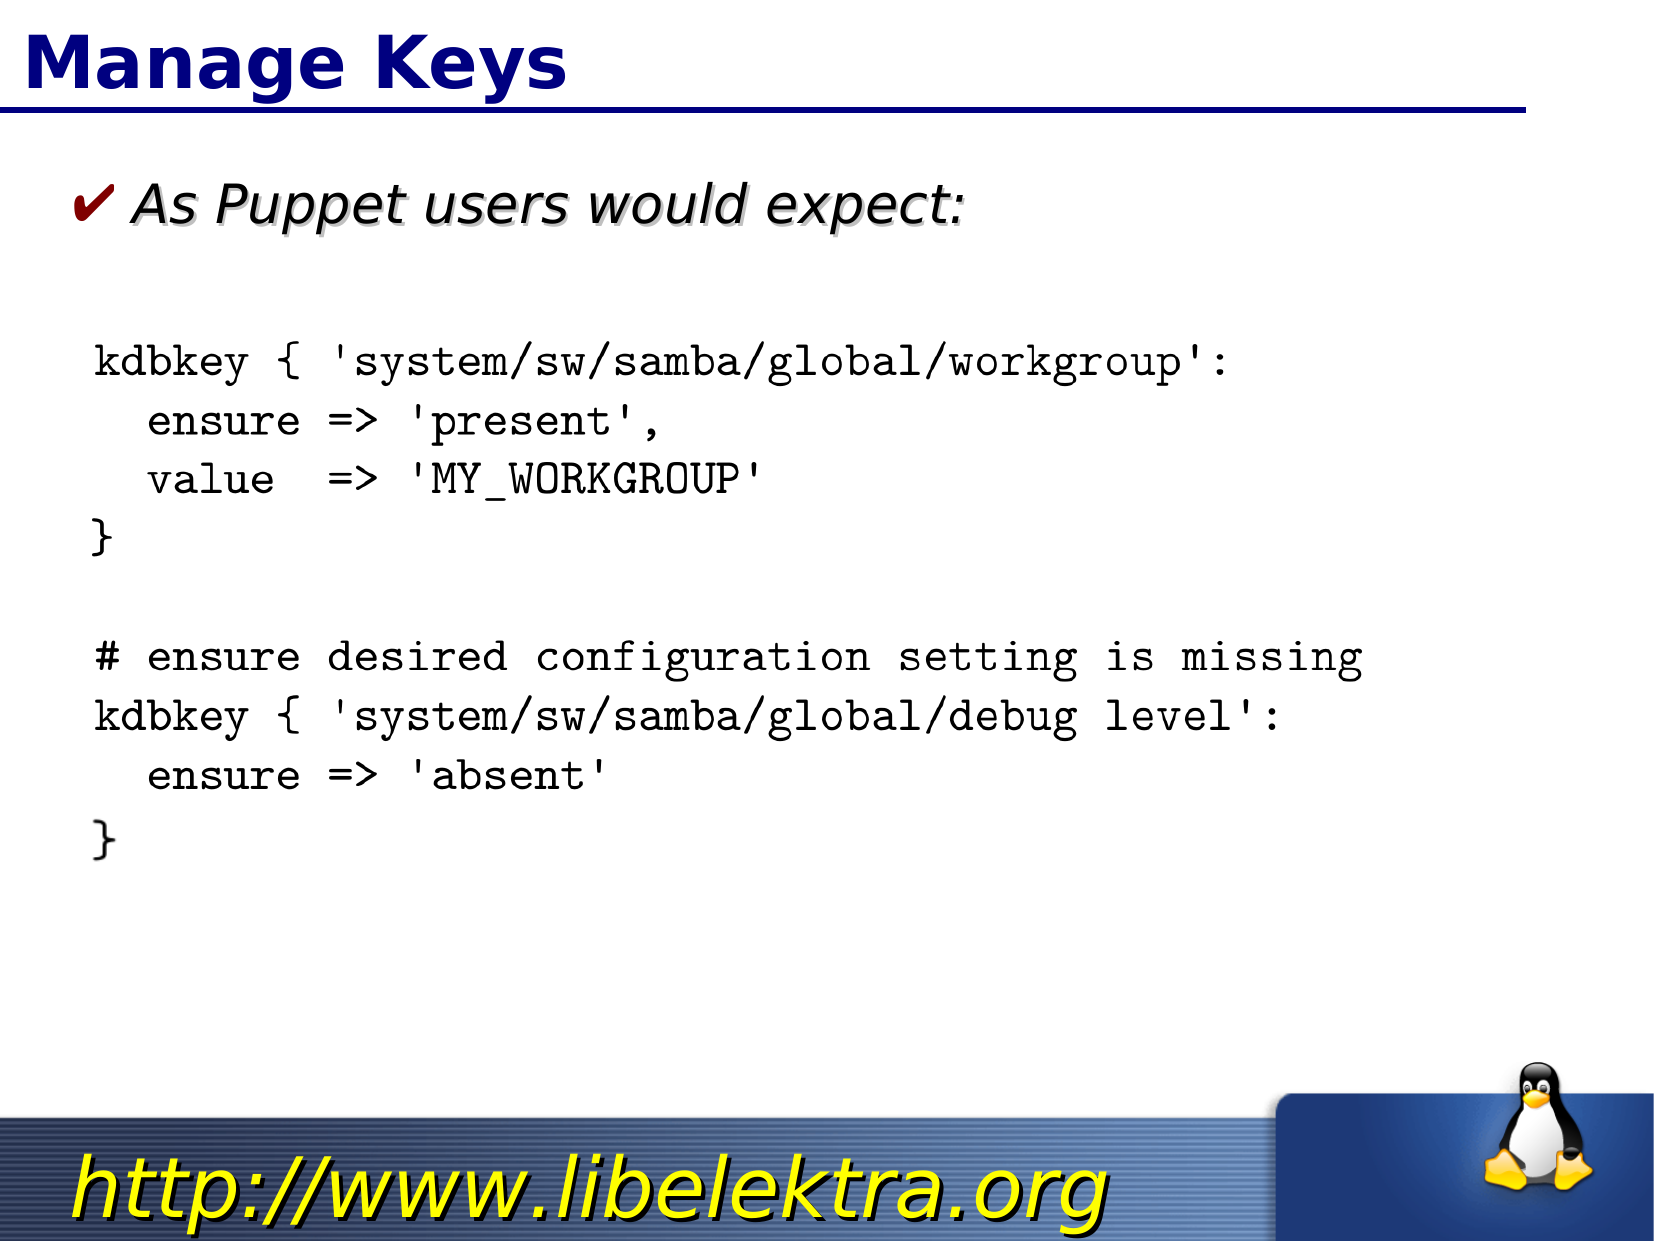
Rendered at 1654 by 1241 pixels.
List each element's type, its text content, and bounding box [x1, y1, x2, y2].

picture [82, 792, 1381, 871]
text_box Manage Keys [22, 15, 1611, 111]
list As Puppet users would expect: [59, 161, 1633, 792]
picture [0, 1061, 1654, 1241]
